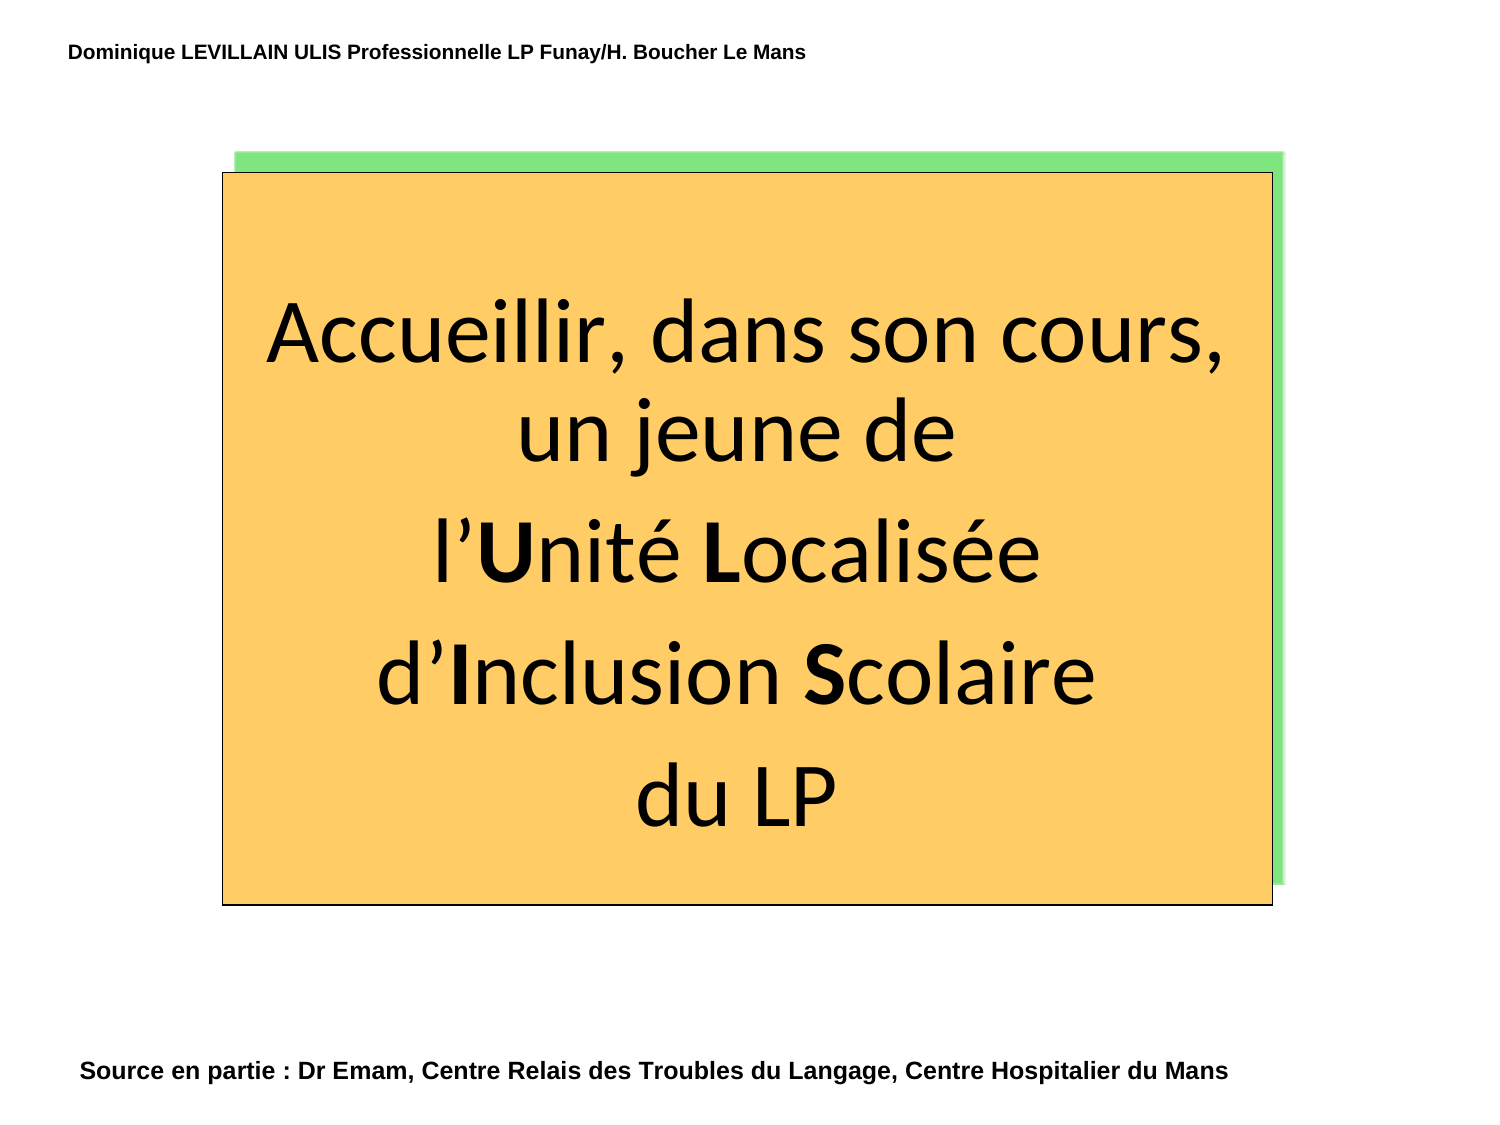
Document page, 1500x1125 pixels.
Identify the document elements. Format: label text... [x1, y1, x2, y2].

text_box Dominique LEVILLAIN ULIS Professionnelle LP Funay/H. Boucher Le Mans [53, 31, 1400, 72]
text_box Source en partie : Dr Emam, Centre Relais des Troubles du Langage, Centre Hospitalier du Mans [64, 1046, 1377, 1093]
text_box Accueillir, dans son cours, un jeune de l’Unité Localisée d’Inclusion Scolaire du LP [222, 172, 1273, 905]
